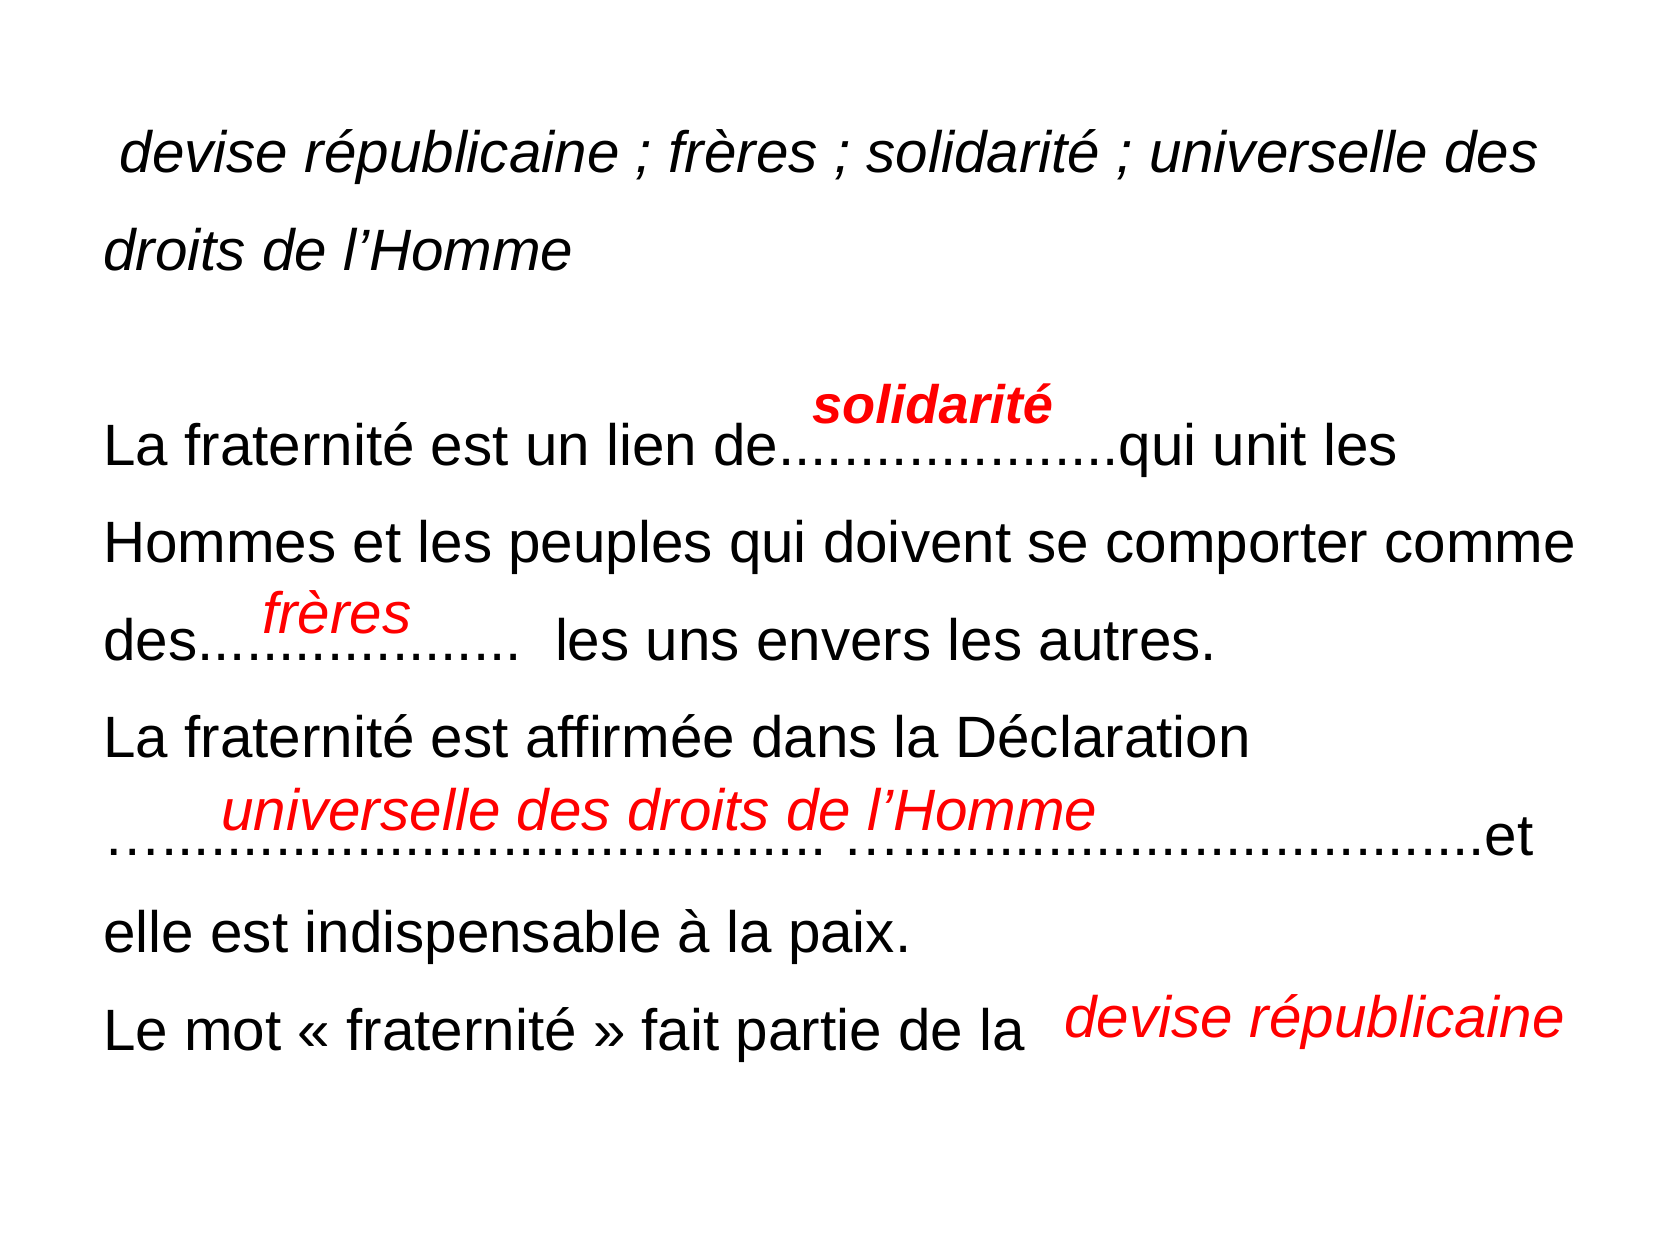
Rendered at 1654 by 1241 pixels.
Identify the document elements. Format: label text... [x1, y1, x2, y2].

text_box frères [247, 540, 443, 621]
text_box devise républicaine ; frères ; solidarité ; universelle des droits de l’Homme La fraternité est un lien de.....................qui unit les Hommes et les peuples qui doivent se comporter comme des.................... les uns envers les autres. La fraternité est affirmée dans la Déclaration …......................................... …....................................et elle est indispensable à la paix. Le mot « fraternité » fait partie de la [88, 80, 1593, 1034]
text_box universelle des droits de l’Homme [206, 738, 1129, 818]
text_box devise républicaine [1033, 944, 1580, 1025]
text_box solidarité [797, 337, 1184, 414]
